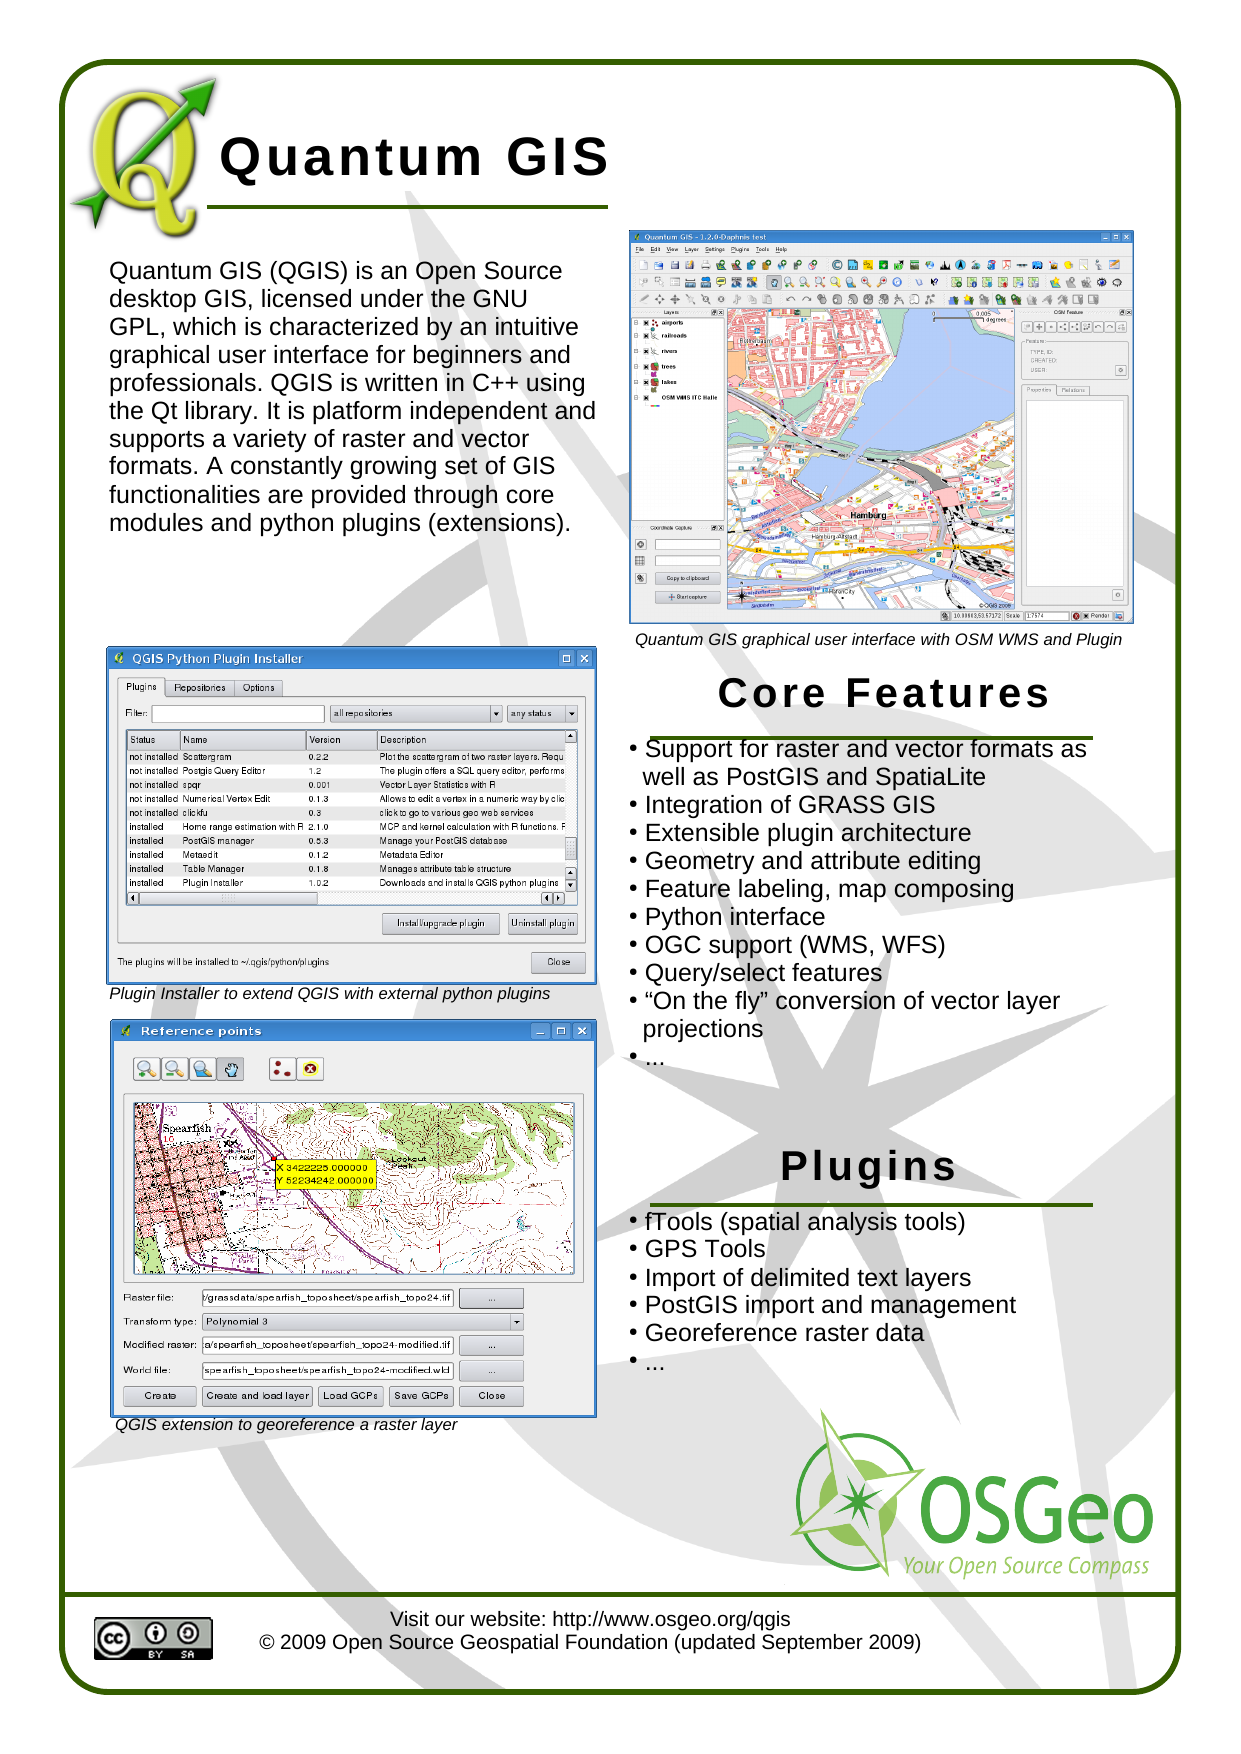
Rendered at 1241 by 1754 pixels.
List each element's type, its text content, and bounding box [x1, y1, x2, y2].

picture [63, 70, 1175, 1592]
text_box fTools (spatial analysis tools) GPS Tools Import of delimited text layers PostGIS import and management Georeference raster data ... [614, 1199, 1140, 1619]
text_box Quantum GIS [224, 119, 638, 205]
picture [62, 1666, 84, 1690]
text_box Support for raster and vector formats as well as PostGIS and SpatiaLite Integration of GRASS GIS Extensible plugin architecture Geometry and attribute editing Feature labeling, map composing Python interface OGC support (WMS, WFS) Query/select features “On the fly” conversion of vector layer projections ... [614, 727, 1140, 1146]
text_box Plugin Installer to extend QGIS with external python plugins [94, 976, 567, 1014]
text_box QGIS extension to georeference a raster layer [100, 1407, 473, 1445]
picture [1156, 1664, 1179, 1690]
picture [65, 1597, 1175, 1689]
text_box Core Features [625, 662, 1111, 727]
text_box Quantum GIS graphical user interface with OSM WMS and Plugin [620, 622, 1139, 659]
text_box Plugins [625, 1135, 1111, 1199]
text_box Quantum GIS (QGIS) is an Open Source desktop GIS, licensed under the GNU GPL, which is characterized by an intuitive graphical user interface for beginners and professionals. QGIS is written in C++ using the Qt library. It is platform independent and supports a variety of raster and vector formats. A constantly growing set of GIS functionalities are provided through core modules and python plugins (extensions). [94, 249, 620, 668]
